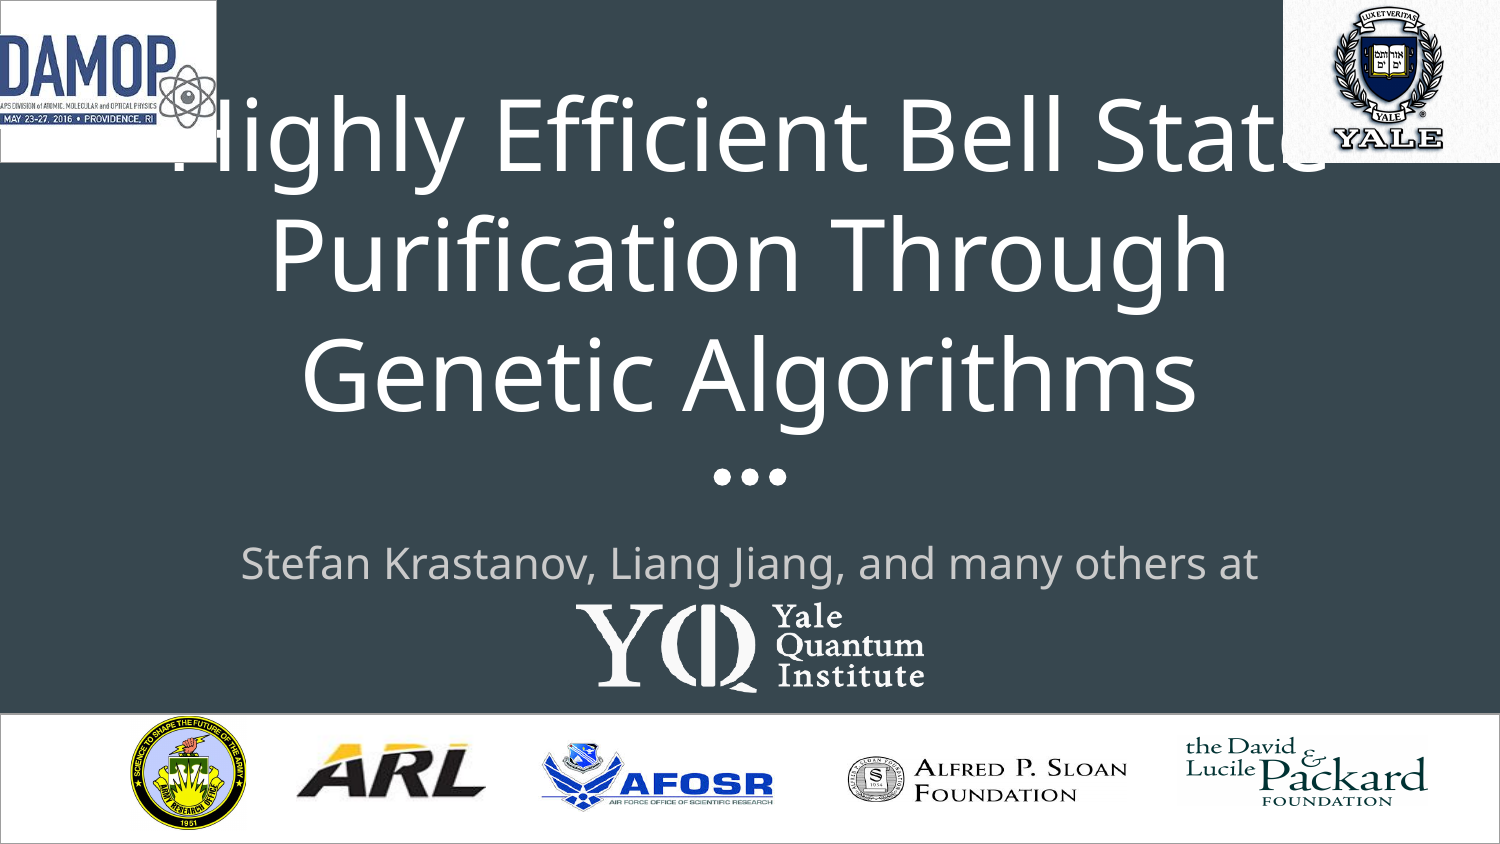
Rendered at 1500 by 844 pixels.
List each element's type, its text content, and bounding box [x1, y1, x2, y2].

picture [296, 719, 486, 822]
picture [130, 716, 247, 831]
picture [520, 735, 776, 812]
picture [576, 602, 924, 697]
text_box [0, 713, 1500, 844]
picture [1177, 735, 1428, 806]
subtitle Stefan Krastanov, Liang Jiang, and many others at [110, 520, 1390, 651]
title Highly Efficient Bell State Purification Through Genetic Algorithms [110, 162, 1390, 447]
picture [1283, 0, 1500, 163]
text_box [0, 0, 217, 163]
picture [847, 756, 1127, 802]
picture [0, 34, 216, 129]
